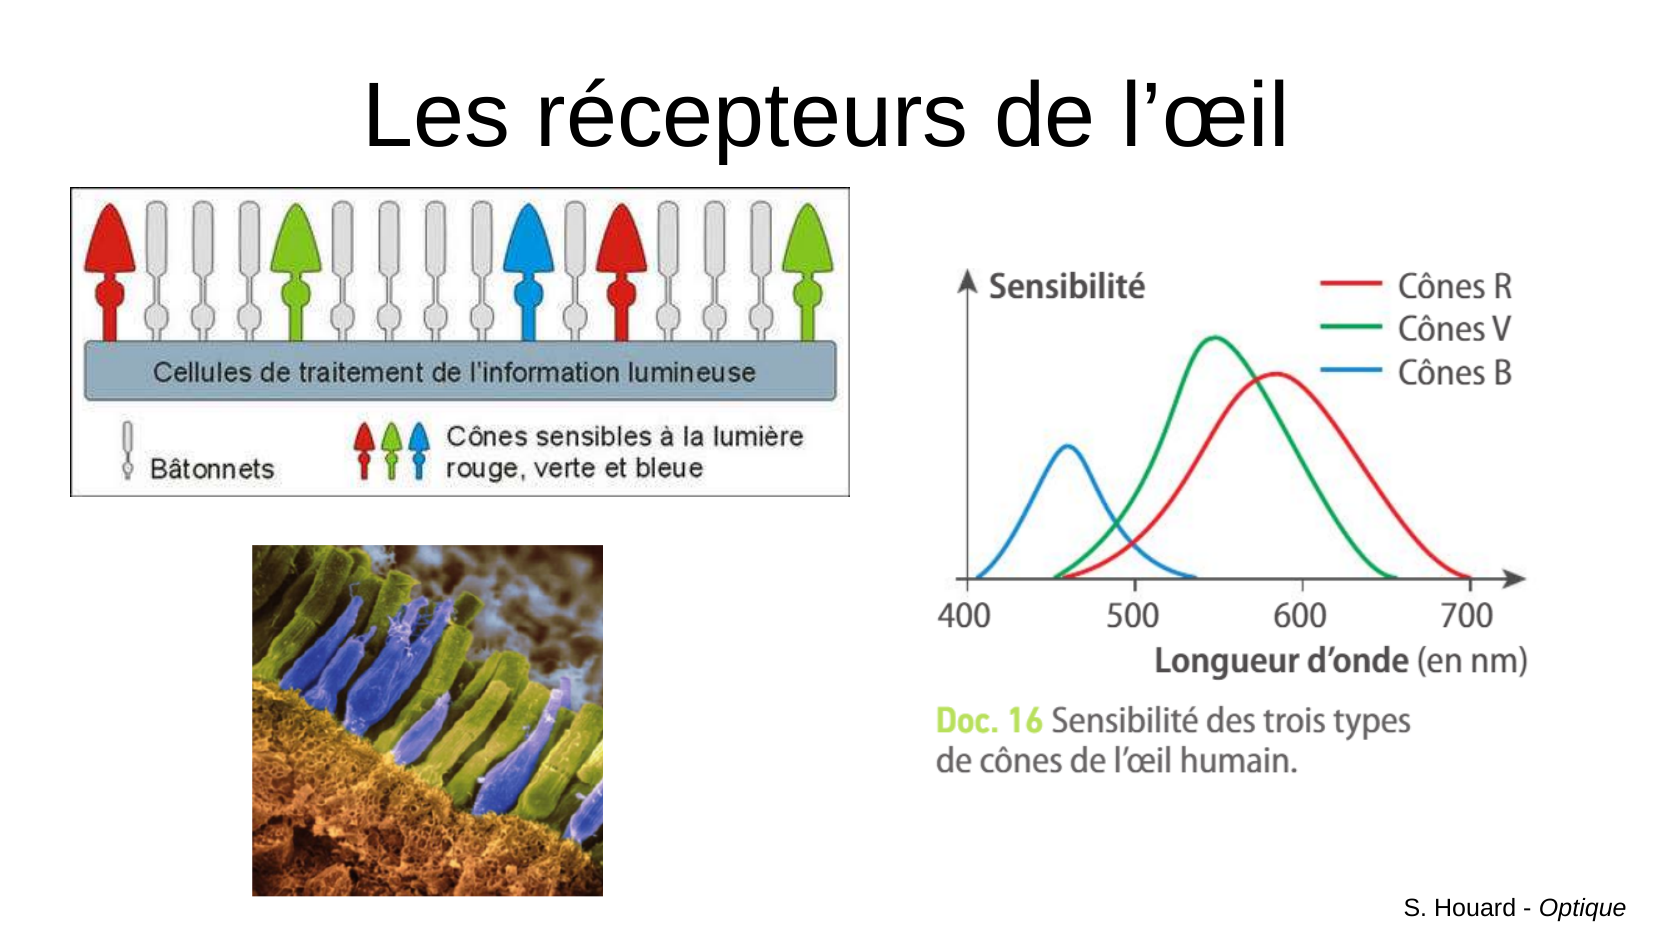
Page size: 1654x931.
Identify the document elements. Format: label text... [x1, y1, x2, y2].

title Les récepteurs de l’œil [82, 37, 1571, 193]
picture [897, 222, 1584, 815]
picture [251, 543, 603, 898]
text_box S. Houard - Optique [1388, 885, 1642, 929]
picture [70, 187, 850, 497]
